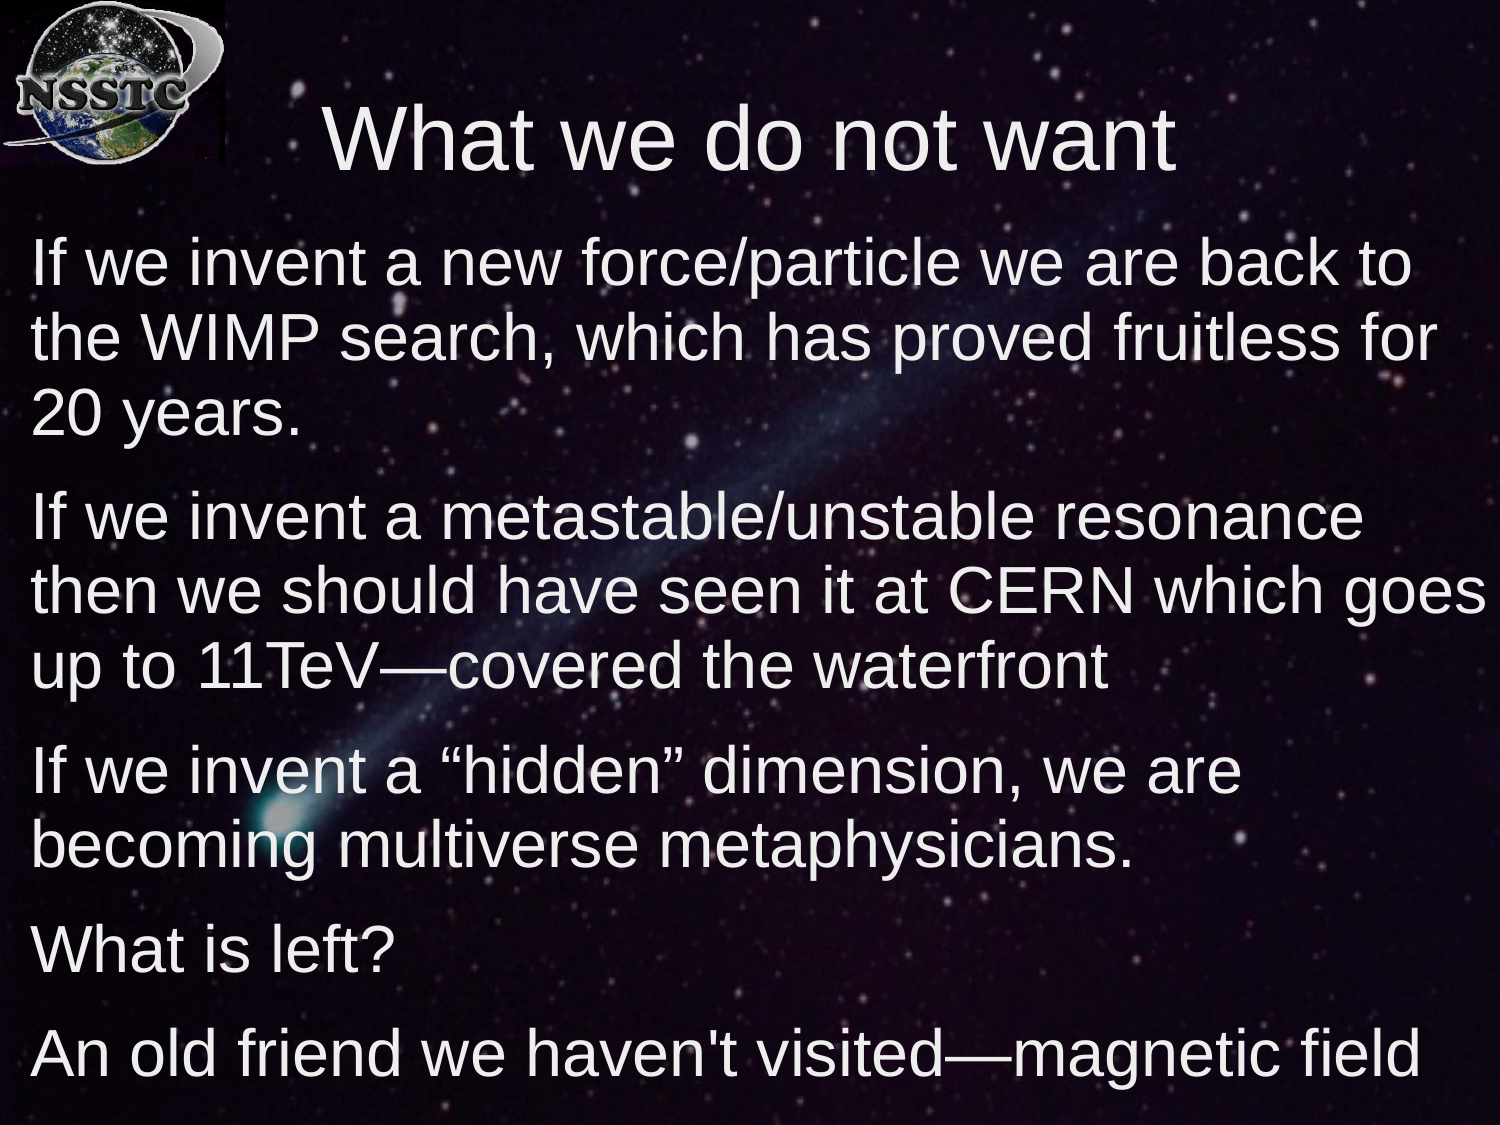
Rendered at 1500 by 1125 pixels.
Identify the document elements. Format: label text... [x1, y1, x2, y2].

title What we do not want [75, 44, 1425, 224]
picture [0, 0, 1500, 1125]
list If we invent a new force/particle we are back to the WIMP search, which has proved fruitless for 20 years. If we invent a metastable/unstable resonance then we should have seen it at CERN which goes up to 11TeV—covered the waterfront If we invent a “hidden” dimension, we are becoming multiverse metaphysicians. What is left? An old friend we haven't visited—magnetic field [30, 224, 1500, 1111]
